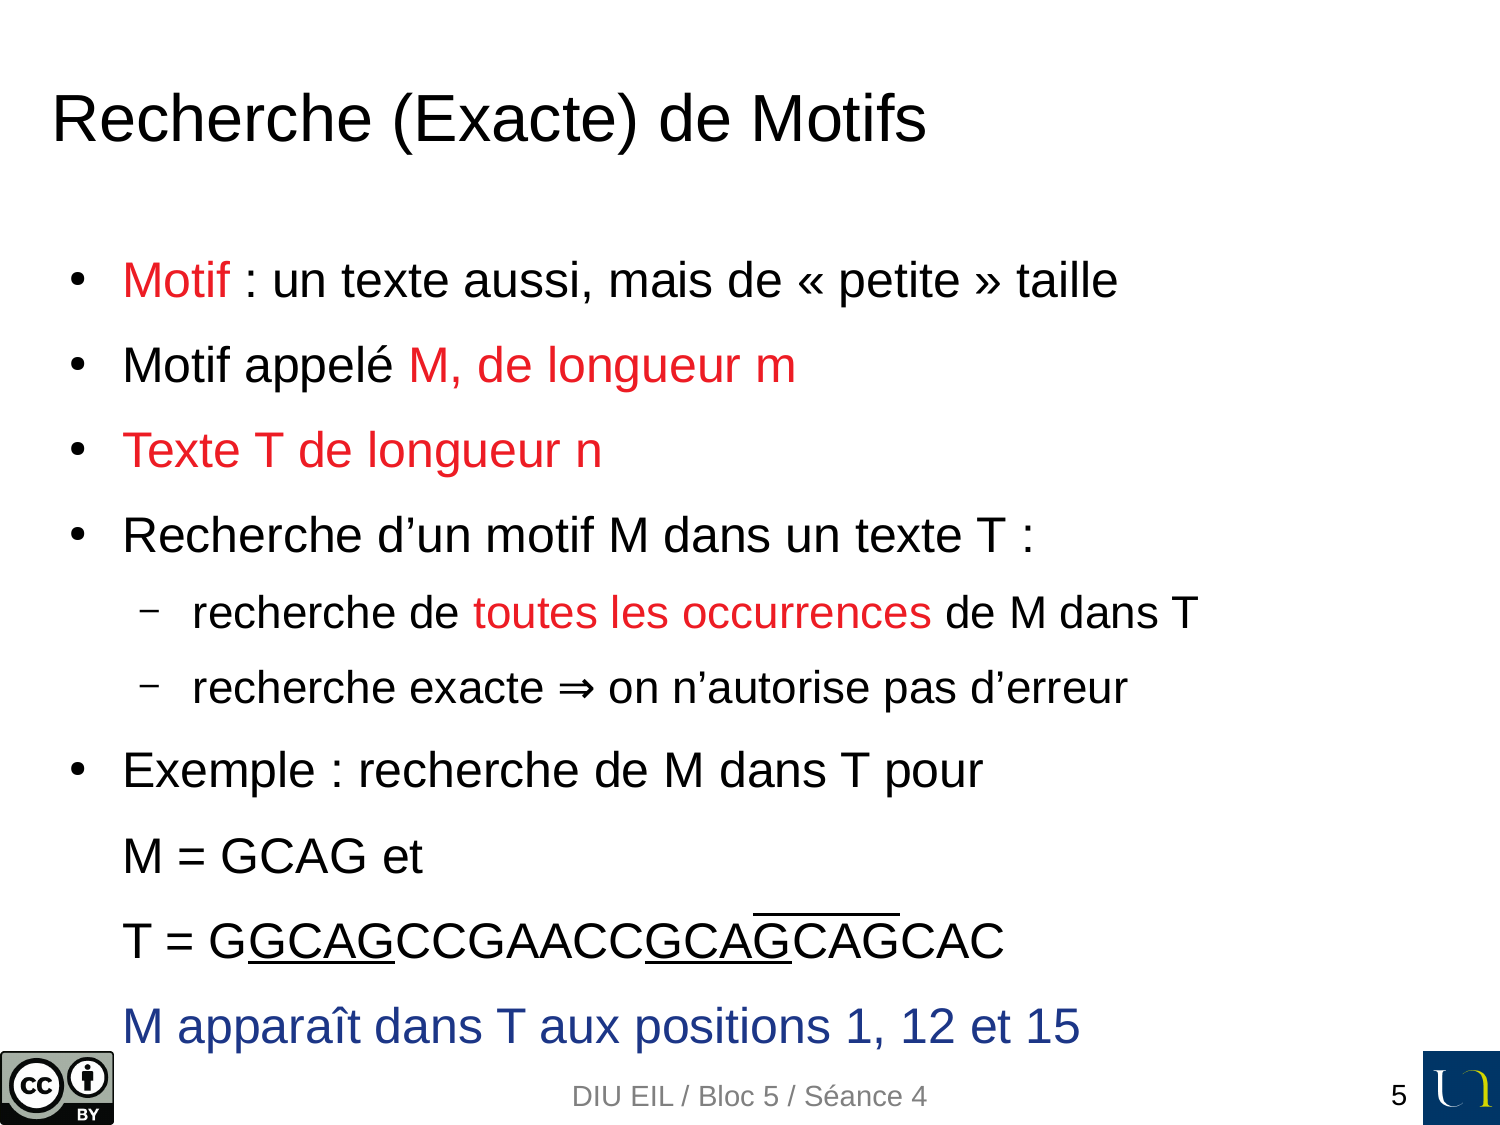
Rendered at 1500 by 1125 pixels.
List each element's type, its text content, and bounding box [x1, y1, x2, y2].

picture [0, 1051, 114, 1125]
picture [1417, 1051, 1500, 1125]
title Recherche (Exacte) de Motifs [51, 55, 1449, 182]
list Motif : un texte aussi, mais de « petite » taille Motif appelé M, de longueur m Texte T de longueur n Recherche d’un motif M dans un texte T : recherche de toutes les occurrences de M dans T recherche exacte ⇒ on n’autorise pas d’erreur Exemple : recherche de M dans T pour M = GCAG et T = GGCAGCCGAACCGCAGCAGCAC M apparaît dans T aux positions 1, 12 et 15 [51, 252, 1449, 1064]
